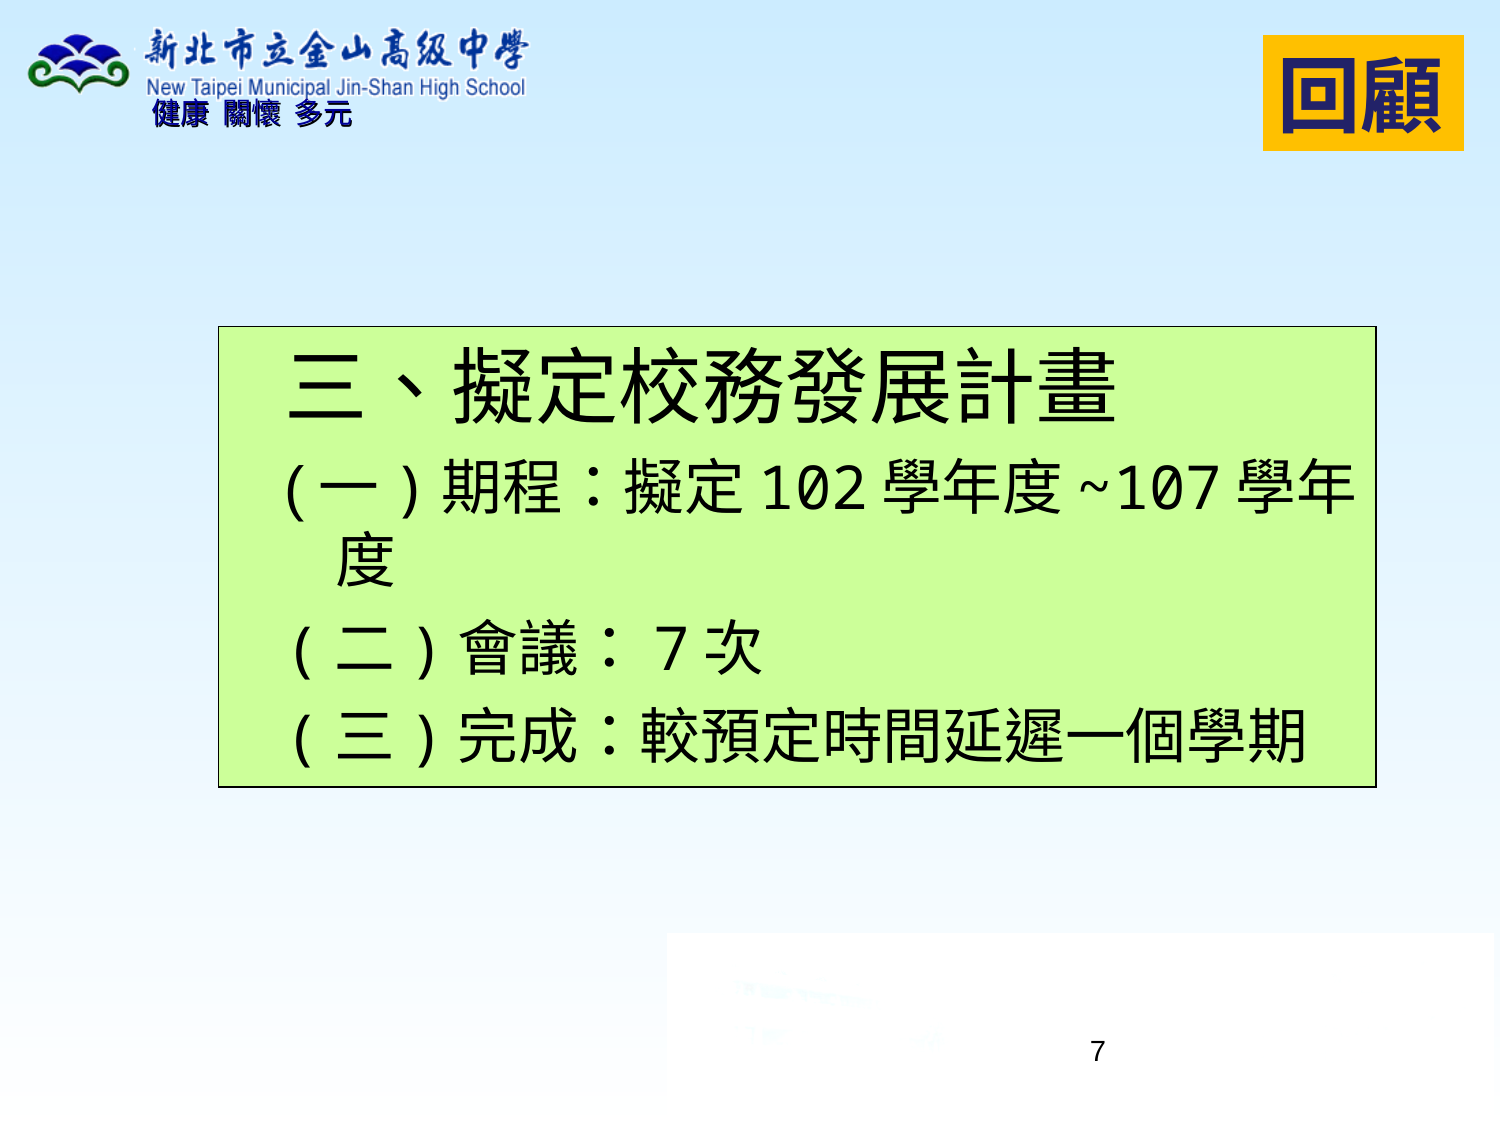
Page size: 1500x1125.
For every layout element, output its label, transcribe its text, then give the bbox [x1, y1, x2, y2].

list 三、擬定校務發展計畫 (一)期程：擬定102學年度~107學年度 (二)會議：7次 (三)完成：較預定時間延遲一個學期 [218, 326, 1377, 787]
text_box [1074, 1024, 1426, 1103]
text_box 回顧 [1263, 35, 1464, 151]
